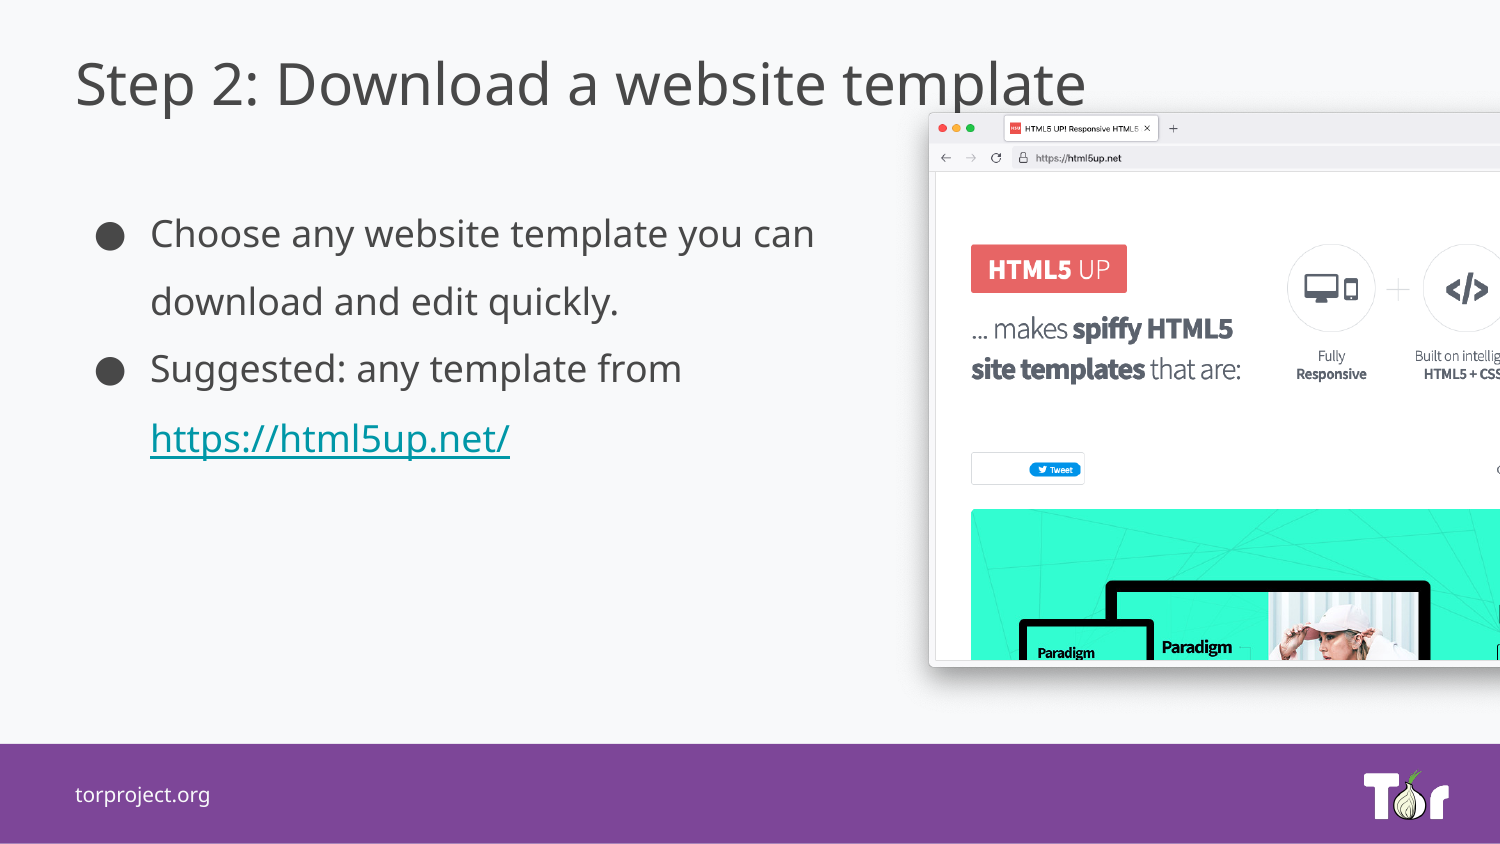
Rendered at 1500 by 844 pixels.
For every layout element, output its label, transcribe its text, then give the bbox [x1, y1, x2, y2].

title Step 2: Download a website template [75, 46, 1436, 141]
list Choose any website template you can download and edit quickly. Suggested: any template from https://html5up.net/ [75, 187, 878, 713]
picture [1364, 768, 1449, 820]
picture [890, 86, 1500, 718]
